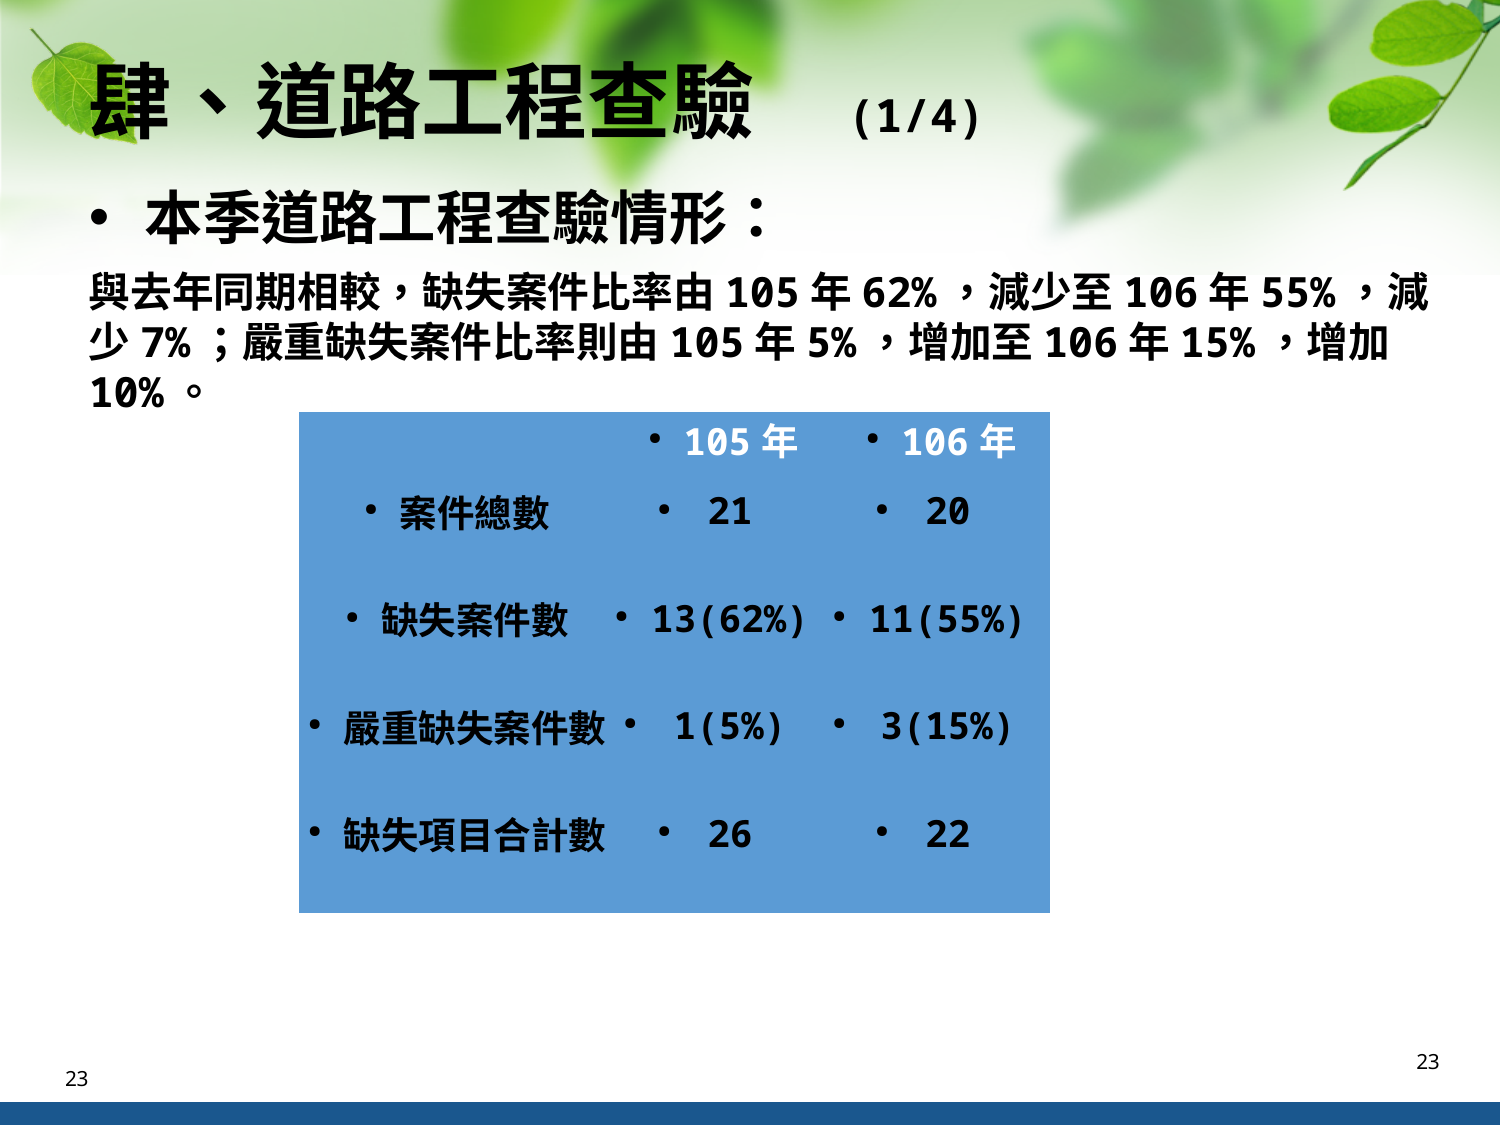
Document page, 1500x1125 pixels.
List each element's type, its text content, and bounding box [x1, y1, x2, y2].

table_header [299, 412, 615, 484]
table_cell 20 [833, 484, 1050, 591]
table_cell 嚴重缺失案件數 [299, 699, 615, 806]
table_cell 21 [615, 484, 833, 591]
text_box 本季道路工程查驗情形： 與去年同期相較，缺失案件比率由105年62%，減少至106年55%，減少7%；嚴重缺失案件比率則由105年5%，增加至106年15%，增加10%。 [73, 173, 1457, 707]
table_cell 1(5%) [615, 699, 833, 806]
text_box [50, 1057, 138, 1098]
table_cell 11(55%) [833, 591, 1050, 699]
table_cell 22 [833, 806, 1050, 913]
table_cell 13(62%) [615, 591, 833, 699]
table_cell 26 [615, 806, 833, 913]
text_box 肆、道路工程查驗 (1/4) [73, 36, 1150, 162]
table_header 105年 [615, 412, 833, 484]
table_header 106年 [833, 412, 1050, 484]
table_cell 缺失案件數 [299, 591, 615, 699]
table_cell 缺失項目合計數 [299, 806, 615, 913]
table_cell 案件總數 [299, 484, 615, 591]
table_cell 3(15%) [833, 699, 1050, 806]
text_box [1401, 1041, 1489, 1082]
